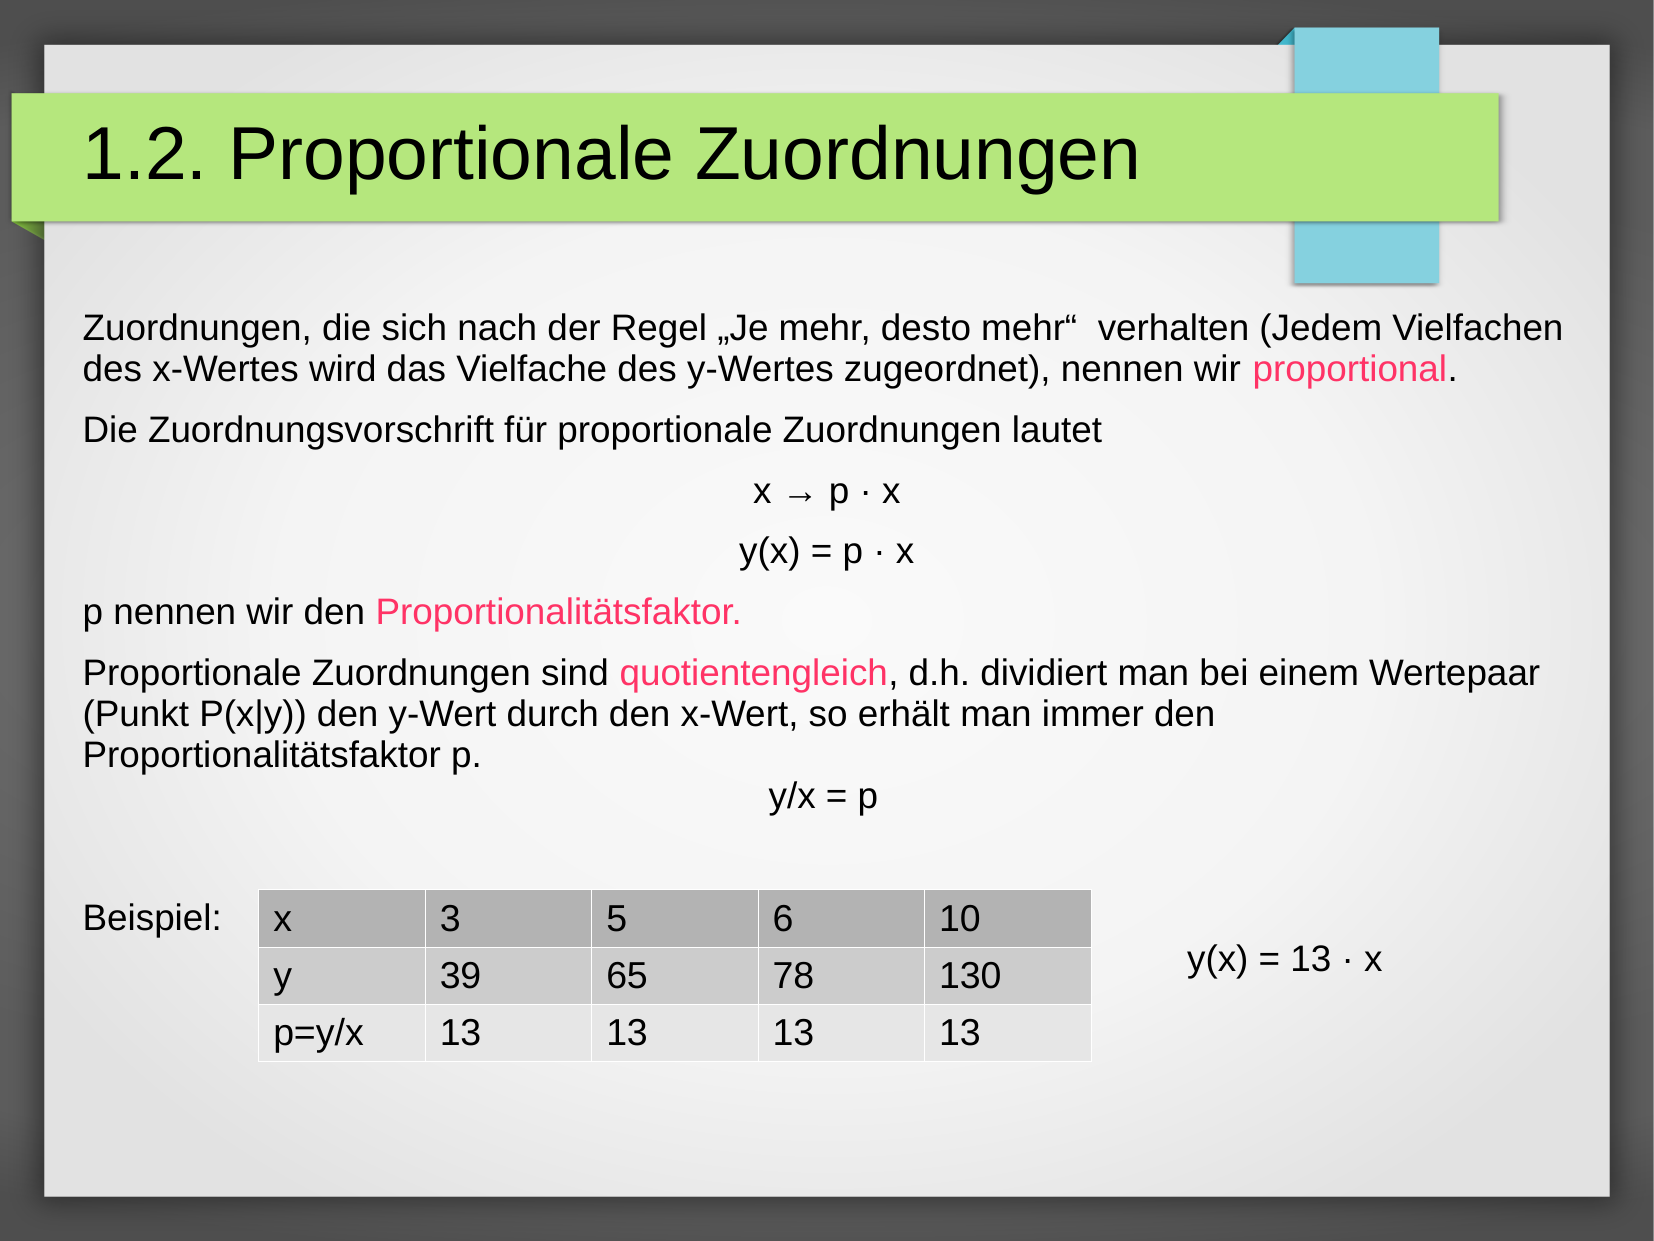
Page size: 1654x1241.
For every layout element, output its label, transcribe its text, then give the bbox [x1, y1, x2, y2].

table_cell 65 [592, 948, 758, 1004]
list Zuordnungen, die sich nach der Regel „Je mehr, desto mehr“ verhalten (Jedem Vielfachen des x-Wertes wird das Vielfache des y-Wertes zugeordnet), nennen wir proportional. Die Zuordnungsvorschrift für proportionale Zuordnungen lautet x → p · x y(x) = p · x p nennen wir den Proportionalitätsfaktor. Proportionale Zuordnungen sind quotientengleich, d.h. dividiert man bei einem Wertepaar (Punkt P(x|y)) den y-Wert durch den x-Wert, so erhält man immer den Proportionalitätsfaktor p. y/x = p Beispiel: y(x) = 13 · x [82, 307, 1571, 993]
table_cell 13 [925, 1005, 1091, 1061]
table_cell y [259, 948, 425, 1004]
table_cell 13 [592, 1005, 758, 1061]
table_cell 78 [759, 948, 924, 1004]
title 1.2. Proportionale Zuordnungen [82, 94, 1264, 213]
picture [0, 0, 1654, 1241]
table_cell 13 [426, 1005, 591, 1061]
table_header 5 [592, 890, 758, 947]
table_header 3 [426, 890, 591, 947]
table_cell 39 [426, 948, 591, 1004]
table_header 6 [759, 890, 924, 947]
table_cell p=y/x [259, 1005, 425, 1061]
table_cell 130 [925, 948, 1091, 1004]
table_header 10 [925, 890, 1091, 947]
table_header x [259, 890, 425, 947]
table_cell 13 [759, 1005, 924, 1061]
